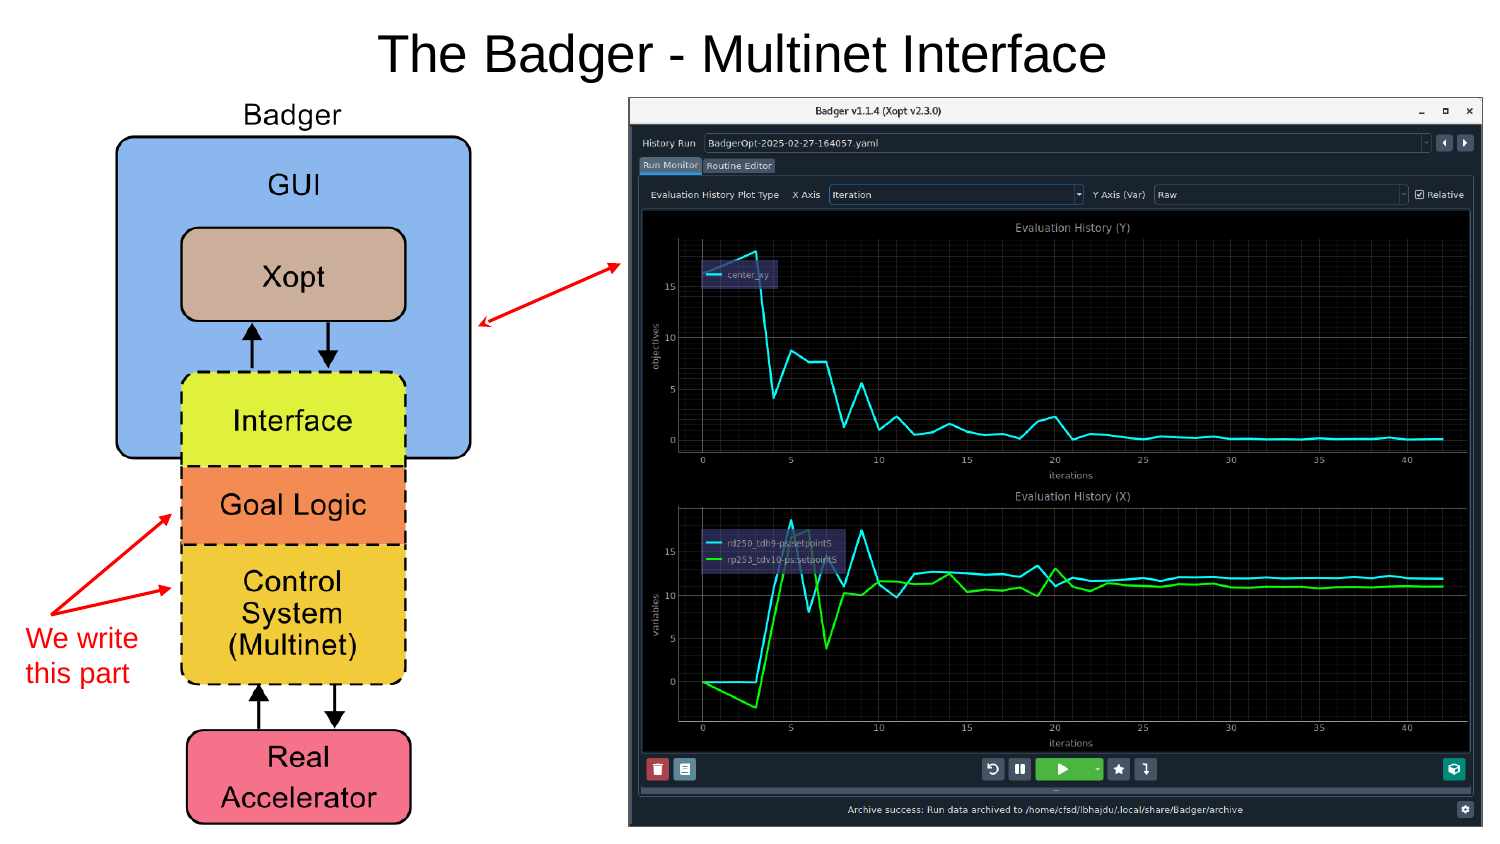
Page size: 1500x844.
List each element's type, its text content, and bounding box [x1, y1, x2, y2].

picture [104, 88, 483, 836]
picture [629, 98, 1482, 826]
text_box We write this part [10, 604, 155, 704]
title The Badger - Multinet Interface [51, 4, 1449, 99]
